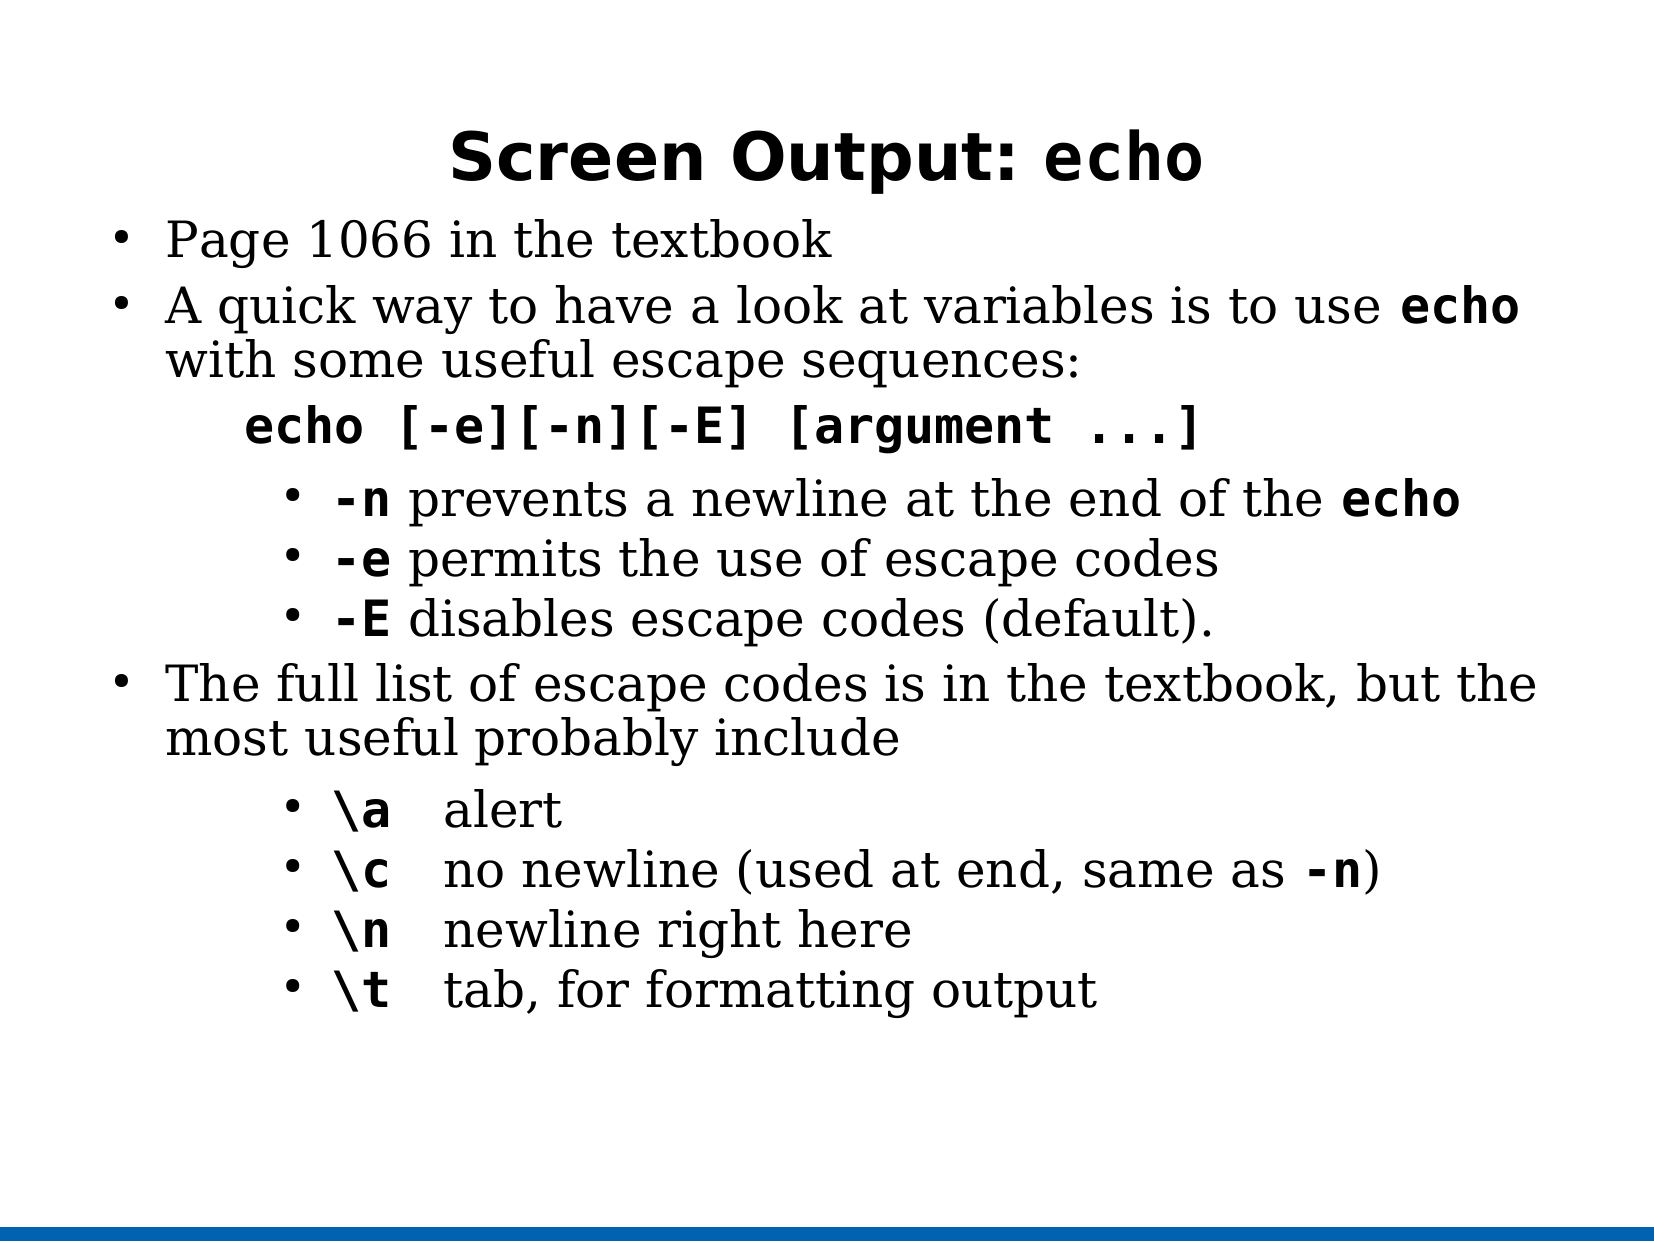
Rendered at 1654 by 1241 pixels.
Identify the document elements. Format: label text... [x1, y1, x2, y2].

title Screen Output: echo [82, 0, 1571, 311]
list Page 1066 in the textbook A quick way to have a look at variables is to use echo with some useful escape sequences: echo [-e][-n][-E] [argument ...] -n prevents a newline at the end of the echo -e permits the use of escape codes -E disables escape codes (default). The full list of escape codes is in the textbook, but the most useful probably include \a alert \c no newline (used at end, same as -n) \n newline right here \t tab, for formatting output [79, 207, 1569, 1027]
